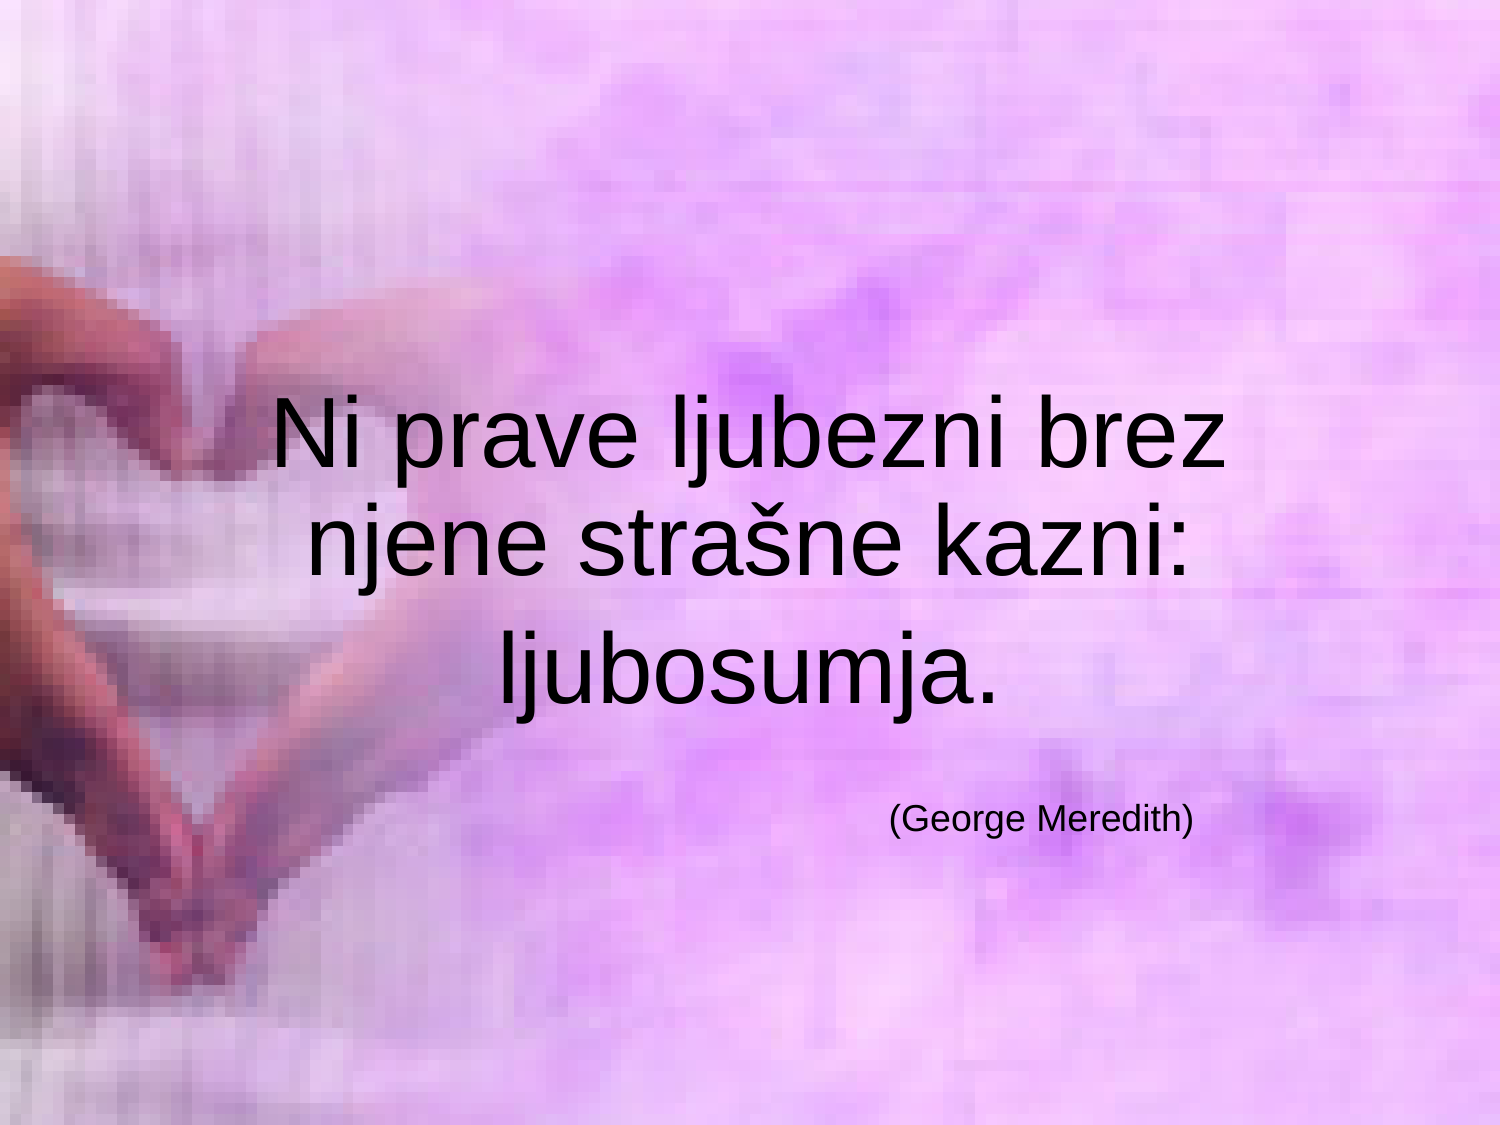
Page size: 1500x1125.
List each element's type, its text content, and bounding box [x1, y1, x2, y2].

picture [0, 0, 1500, 1125]
subtitle Ni prave ljubezni brez njene strašne kazni: ljubosumja. (George Meredith) [147, 373, 1353, 882]
